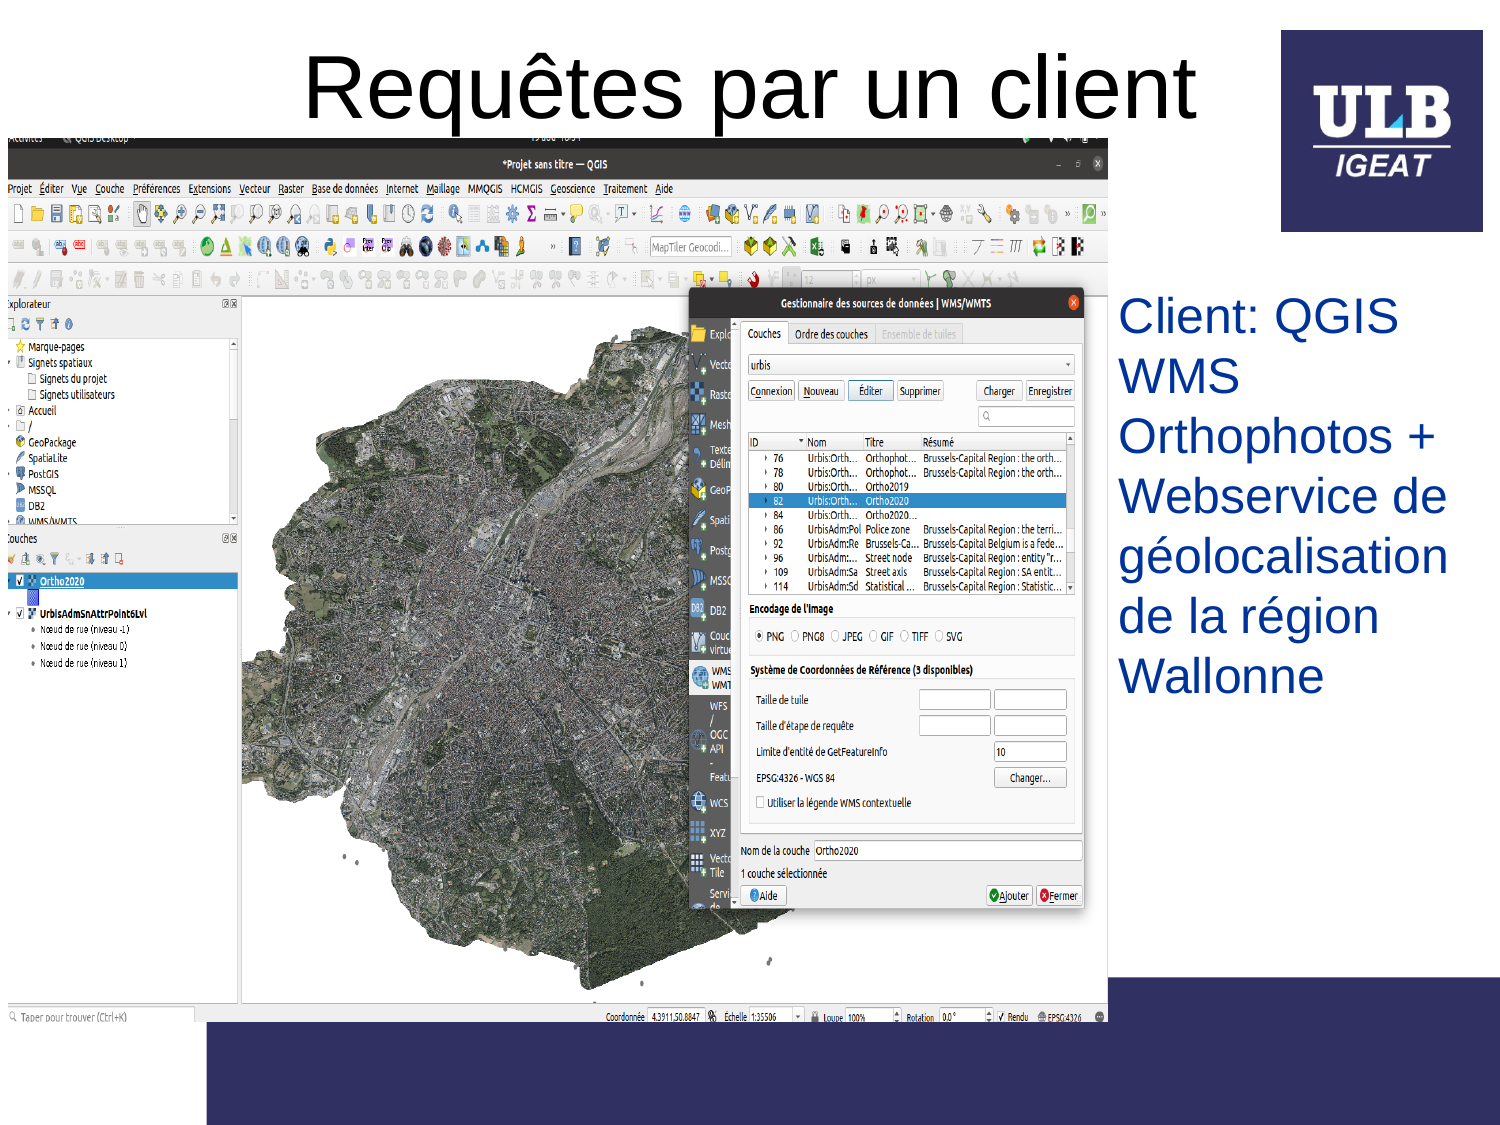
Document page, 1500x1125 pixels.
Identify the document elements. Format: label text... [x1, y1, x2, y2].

text_box Client: QGIS WMS Orthophotos + Webservice de géolocalisation de la région Wallonne [1119, 283, 1485, 664]
text_box Requêtes par un client [74, 21, 1425, 158]
picture [1281, 30, 1483, 232]
picture [8, 138, 1108, 1022]
